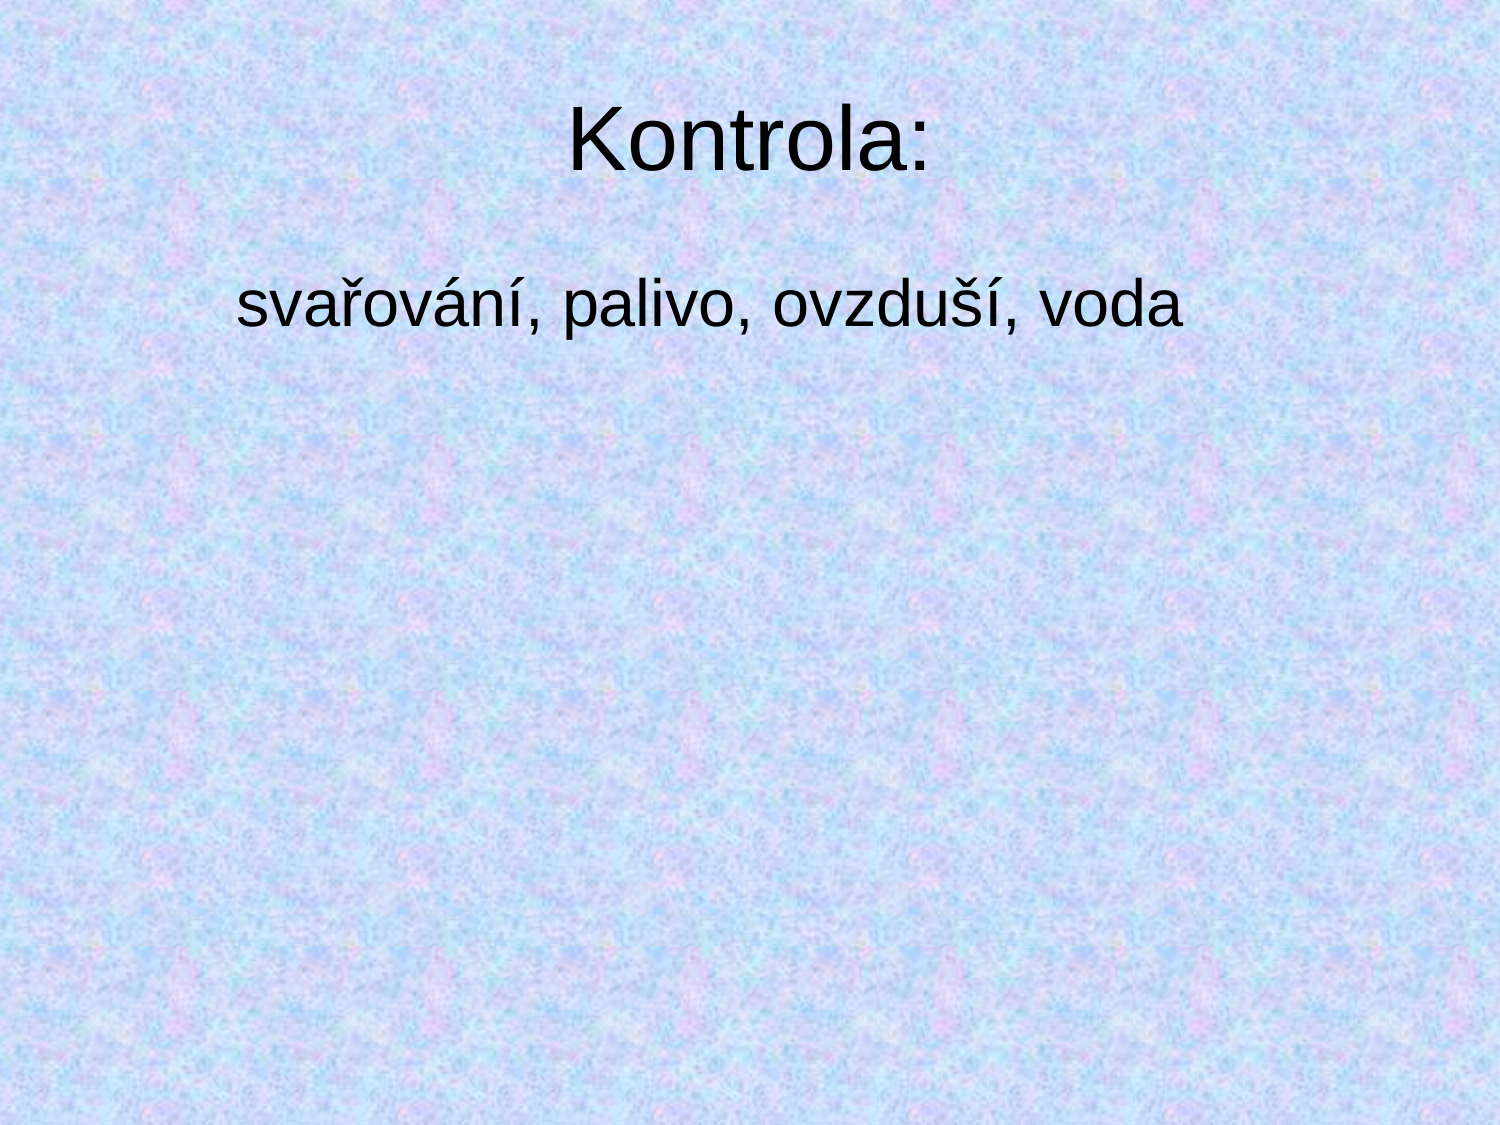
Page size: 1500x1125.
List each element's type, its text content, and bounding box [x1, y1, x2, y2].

list svařování, palivo, ovzduší, voda [236, 265, 1372, 994]
picture [0, 0, 1500, 1125]
title Kontrola: [75, 28, 1426, 250]
